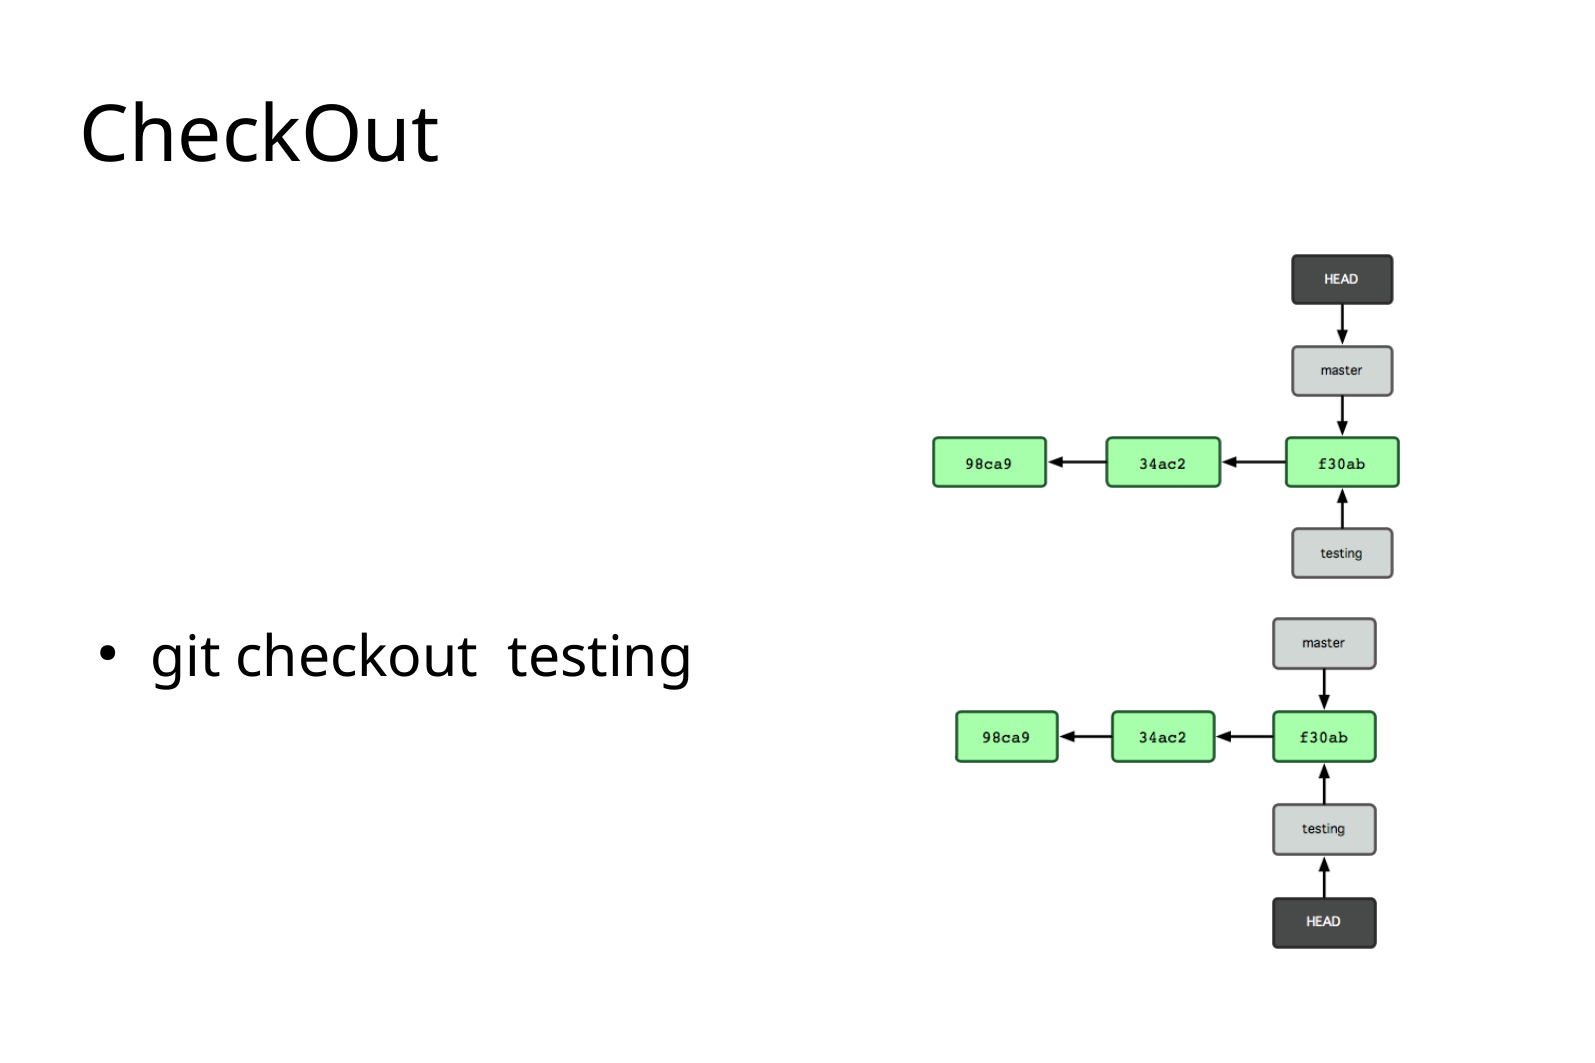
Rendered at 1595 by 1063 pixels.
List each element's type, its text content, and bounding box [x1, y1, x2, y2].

picture [930, 252, 1400, 580]
list git checkout testing [79, 615, 780, 950]
picture [953, 615, 1377, 950]
title CheckOut [79, 42, 1515, 220]
